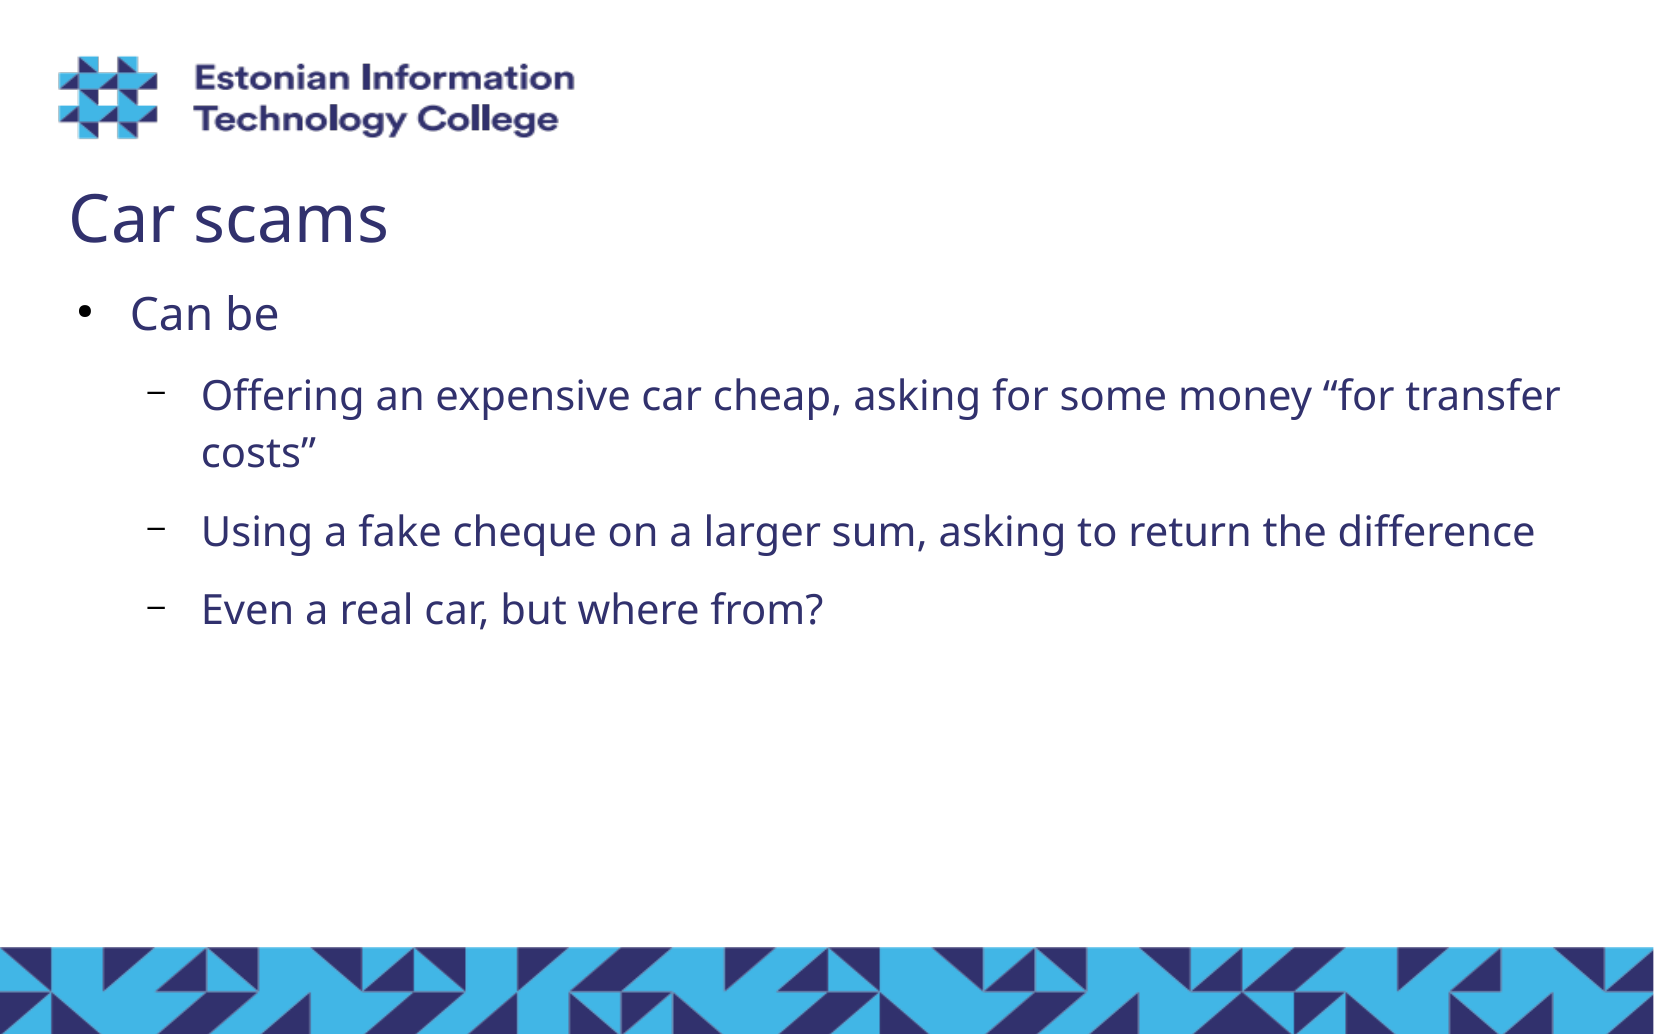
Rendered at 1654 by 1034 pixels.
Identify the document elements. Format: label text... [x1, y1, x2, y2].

title Car scams [68, 147, 1536, 281]
list Can be Offering an expensive car cheap, asking for some money “for transfer costs” Using a fake cheque on a larger sum, asking to return the difference Even a real car, but where from? [59, 281, 1595, 934]
